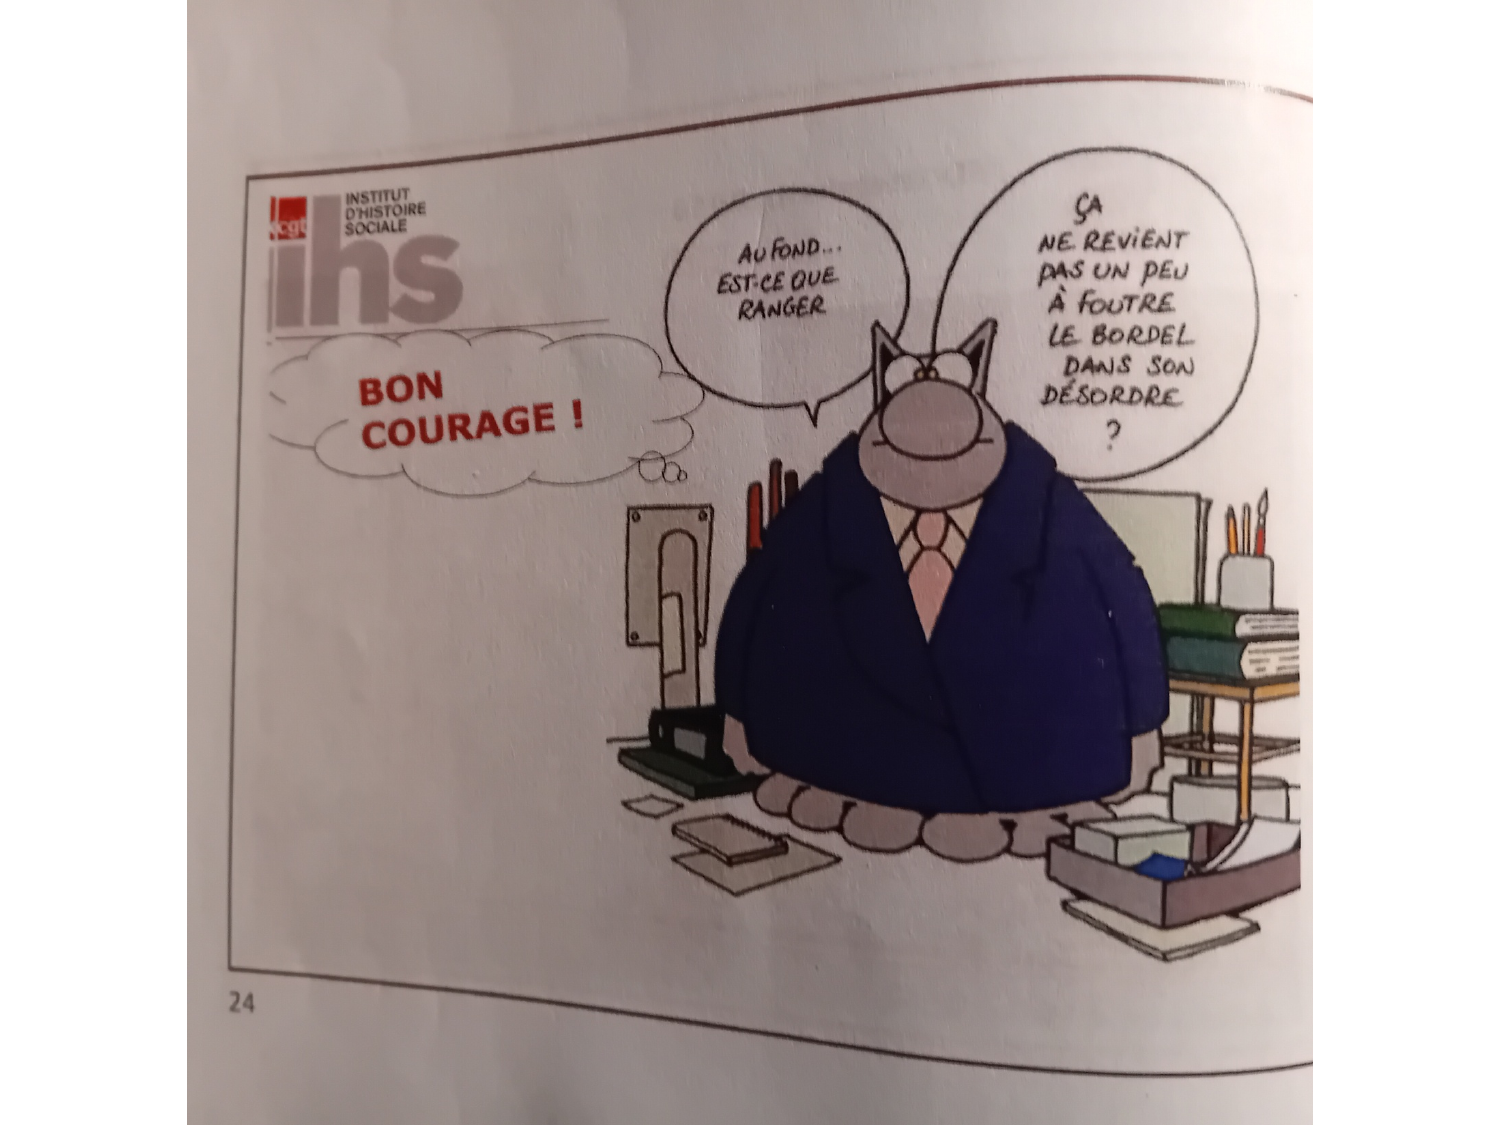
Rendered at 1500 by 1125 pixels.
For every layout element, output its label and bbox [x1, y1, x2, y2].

picture [187, 0, 1313, 1125]
